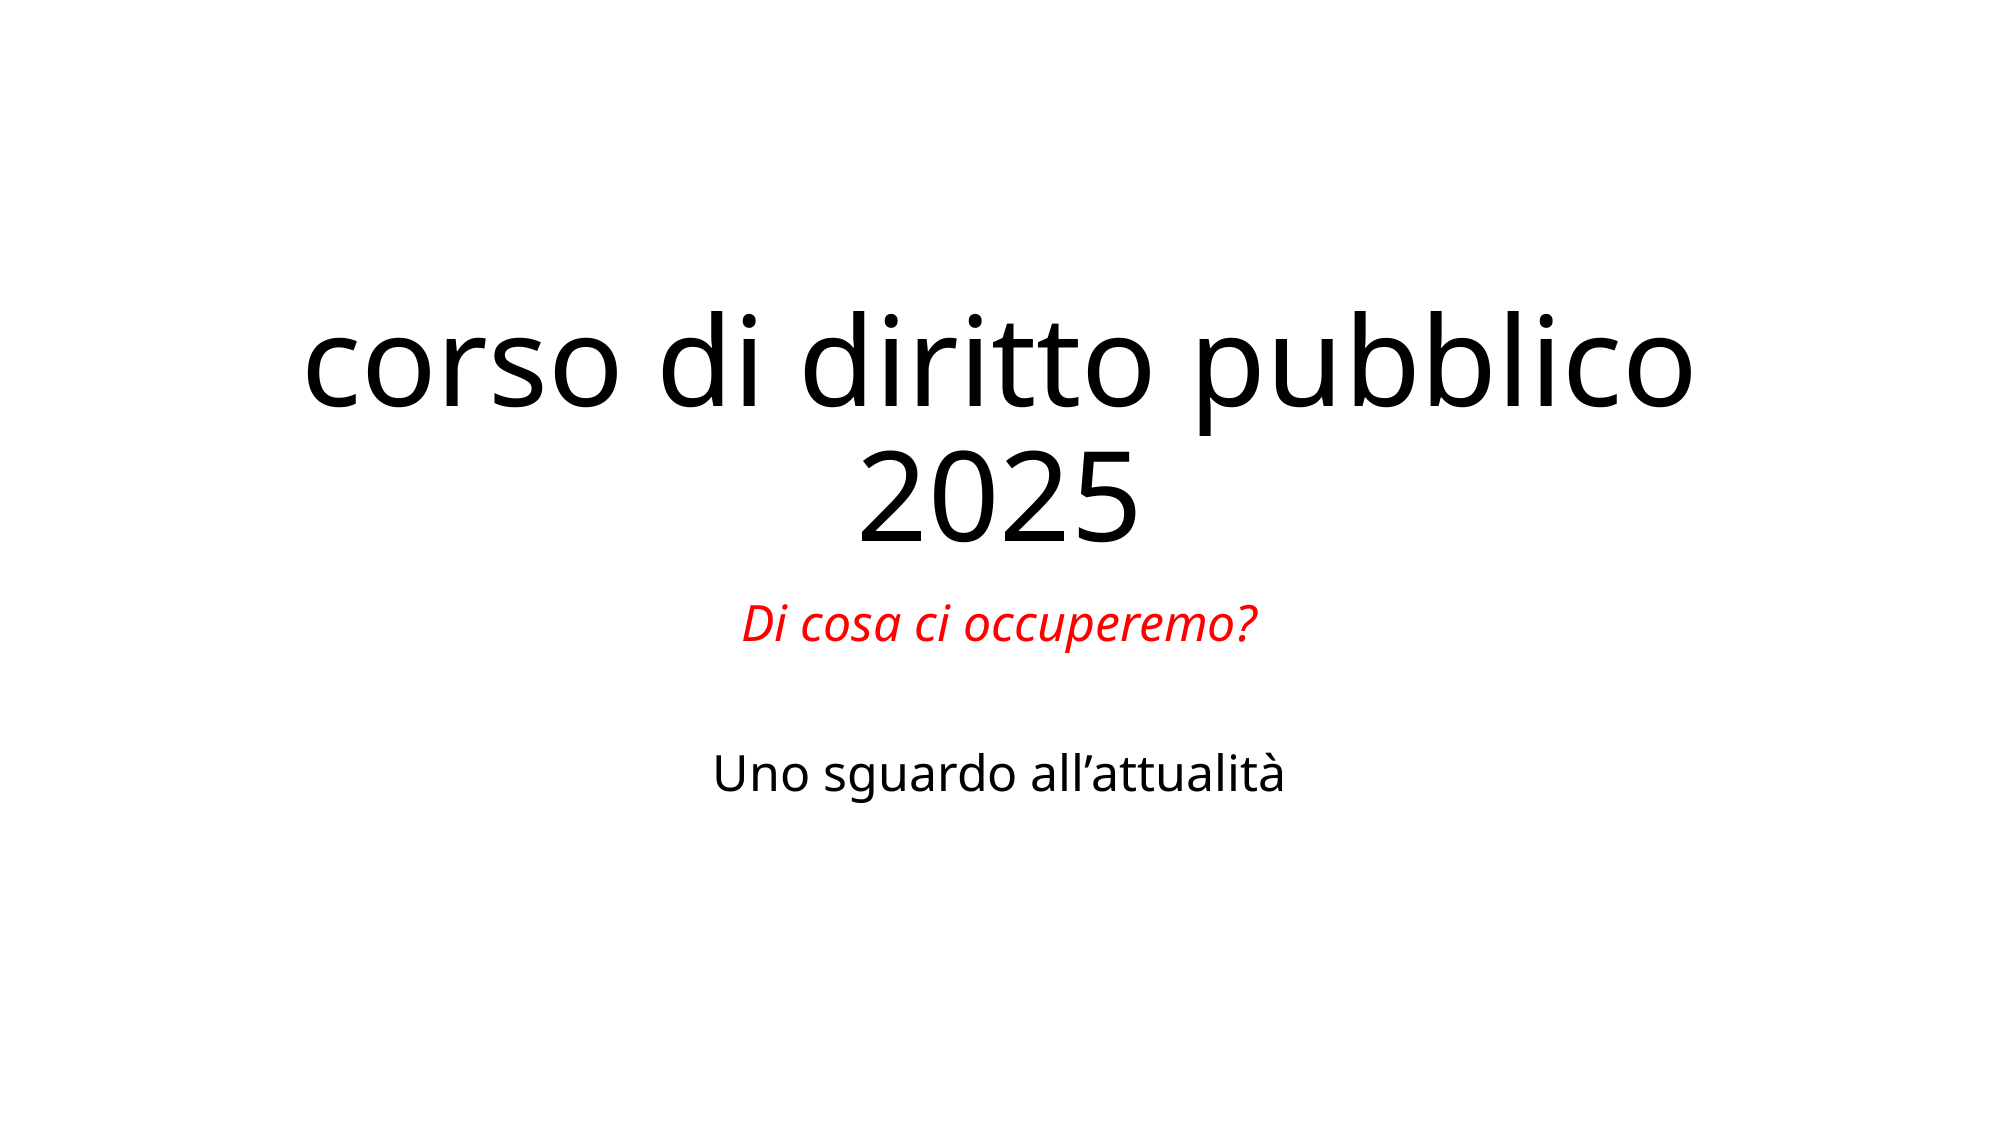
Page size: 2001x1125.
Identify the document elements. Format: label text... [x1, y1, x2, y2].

title corso di diritto pubblico 2025 [249, 184, 1750, 576]
subtitle Di cosa ci occuperemo? Uno sguardo all’attualità [249, 590, 1750, 863]
